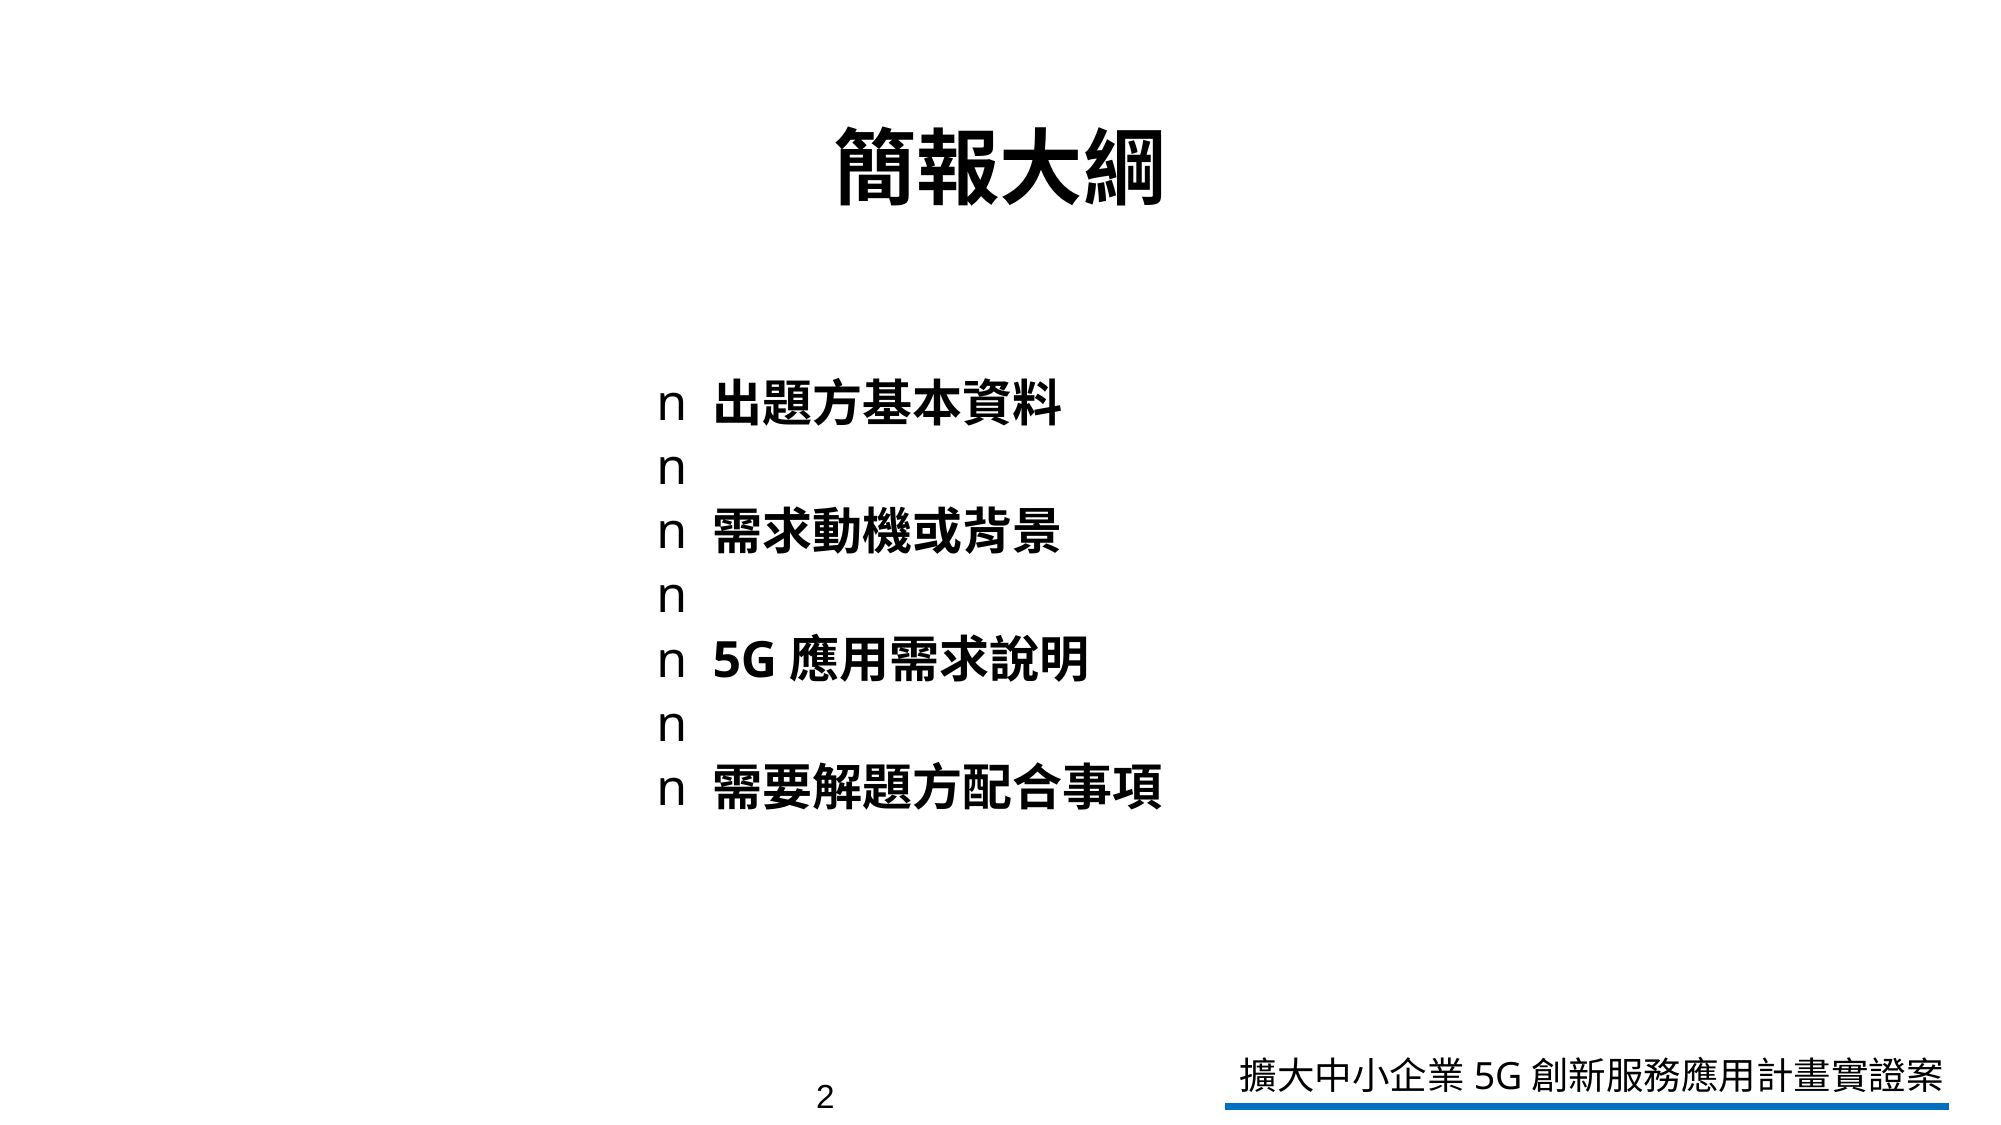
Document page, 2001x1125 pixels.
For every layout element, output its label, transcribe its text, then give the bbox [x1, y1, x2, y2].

title 簡報大綱 [137, 63, 1863, 281]
text_box 出題方基本資料 需求動機或背景 5G應用需求說明 需要解題方配合事項 [641, 364, 1701, 824]
text_box 2 [800, 1065, 1037, 1125]
